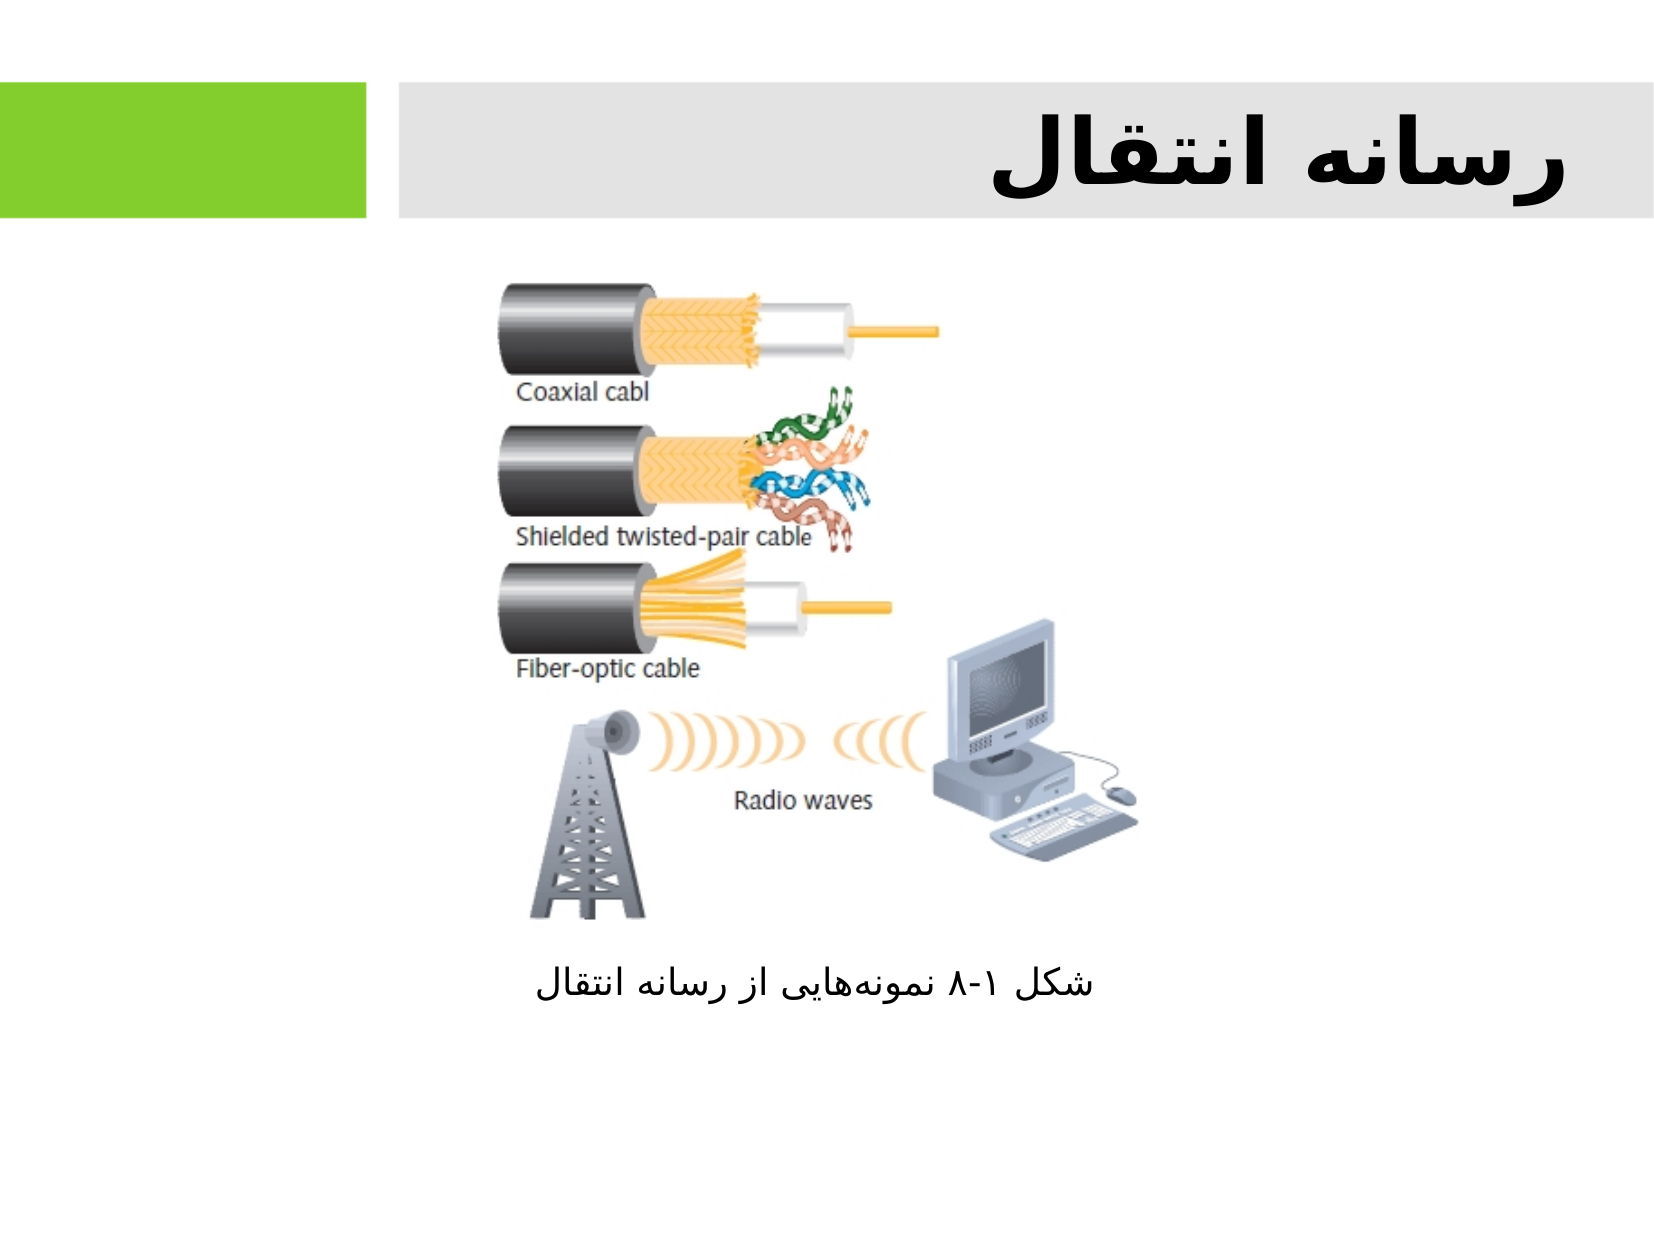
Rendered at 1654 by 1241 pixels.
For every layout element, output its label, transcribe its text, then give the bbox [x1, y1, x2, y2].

text_box شکل ۱-۸ نمونه‌هایی از رسانه انتقال [364, 950, 1278, 1011]
picture [0, 0, 1654, 1241]
title رسانه انتقال [82, 49, 1571, 257]
